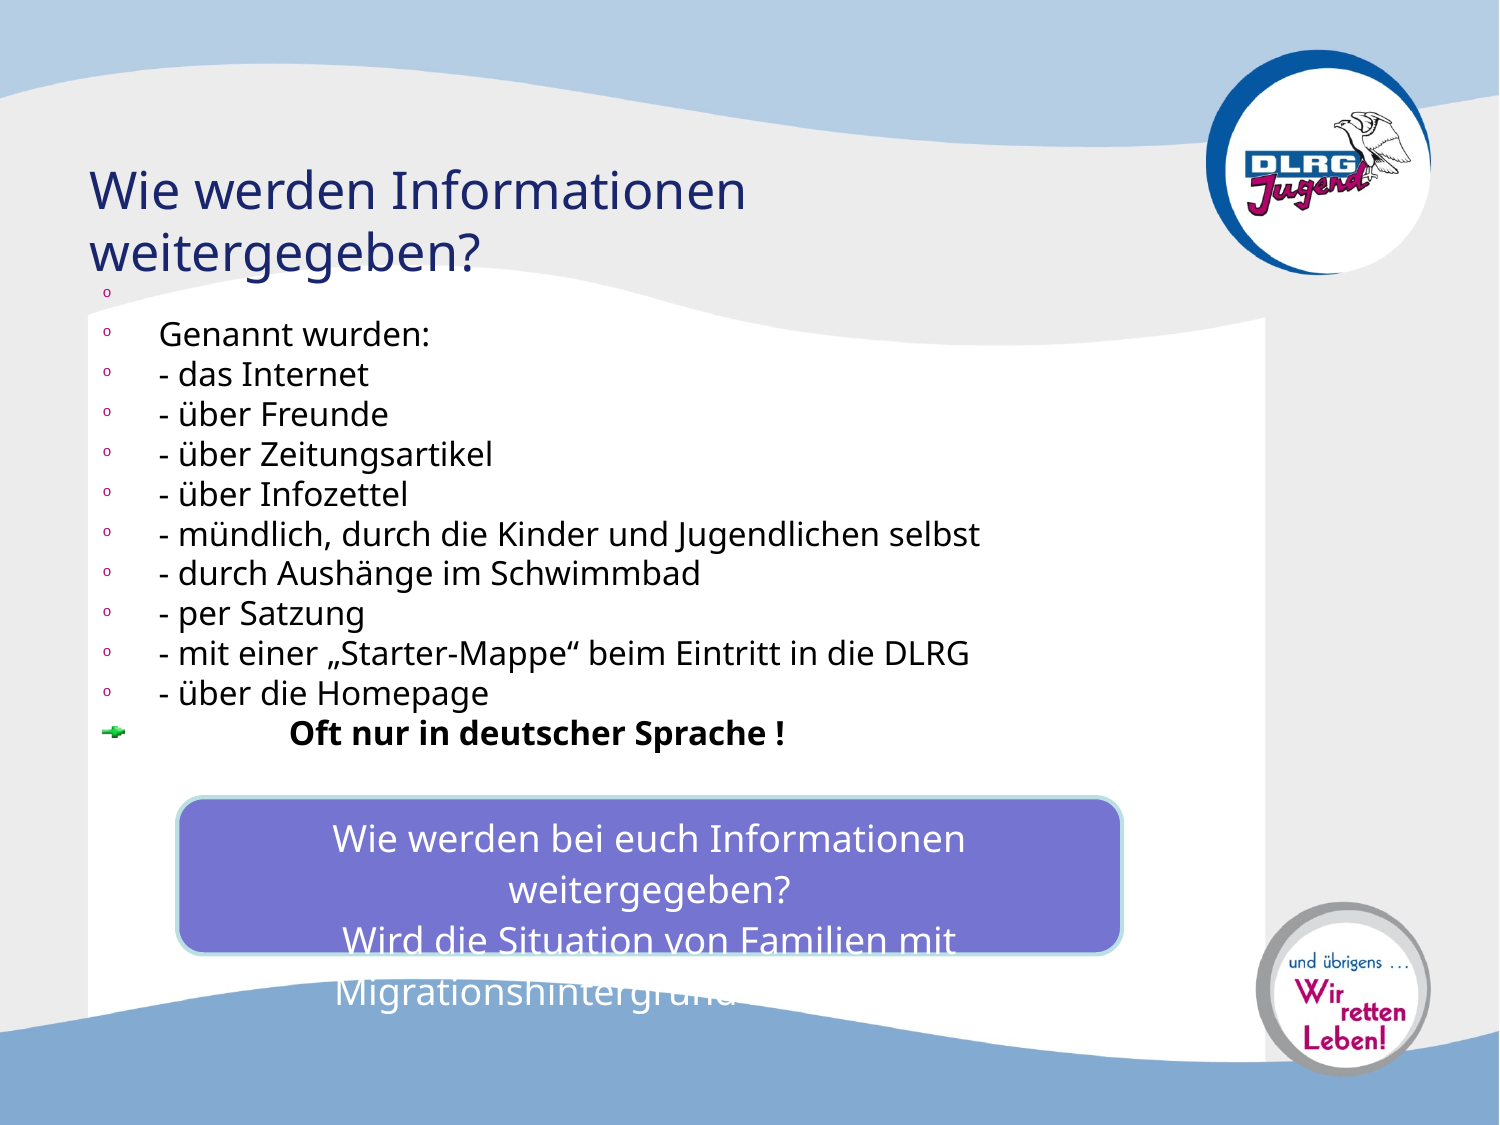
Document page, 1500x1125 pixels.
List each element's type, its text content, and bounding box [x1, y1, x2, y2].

list Genannt wurden: - das Internet - über Freunde - über Zeitungsartikel - über Infozettel - mündlich, durch die Kinder und Jugendlichen selbst - durch Aushänge im Schwimmbad - per Satzung - mit einer „Starter-Mappe“ beim Eintritt in die DLRG - über die Homepage Oft nur in deutscher Sprache ! [87, 265, 1263, 975]
picture [0, 0, 1500, 1125]
text_box Wie werden bei euch Informationen weitergegeben? Wird die Situation von Familien mit Migrationshintergrund mitgedacht? [177, 797, 1123, 955]
title Wie werden Informationen weitergegeben? [75, 149, 1138, 263]
